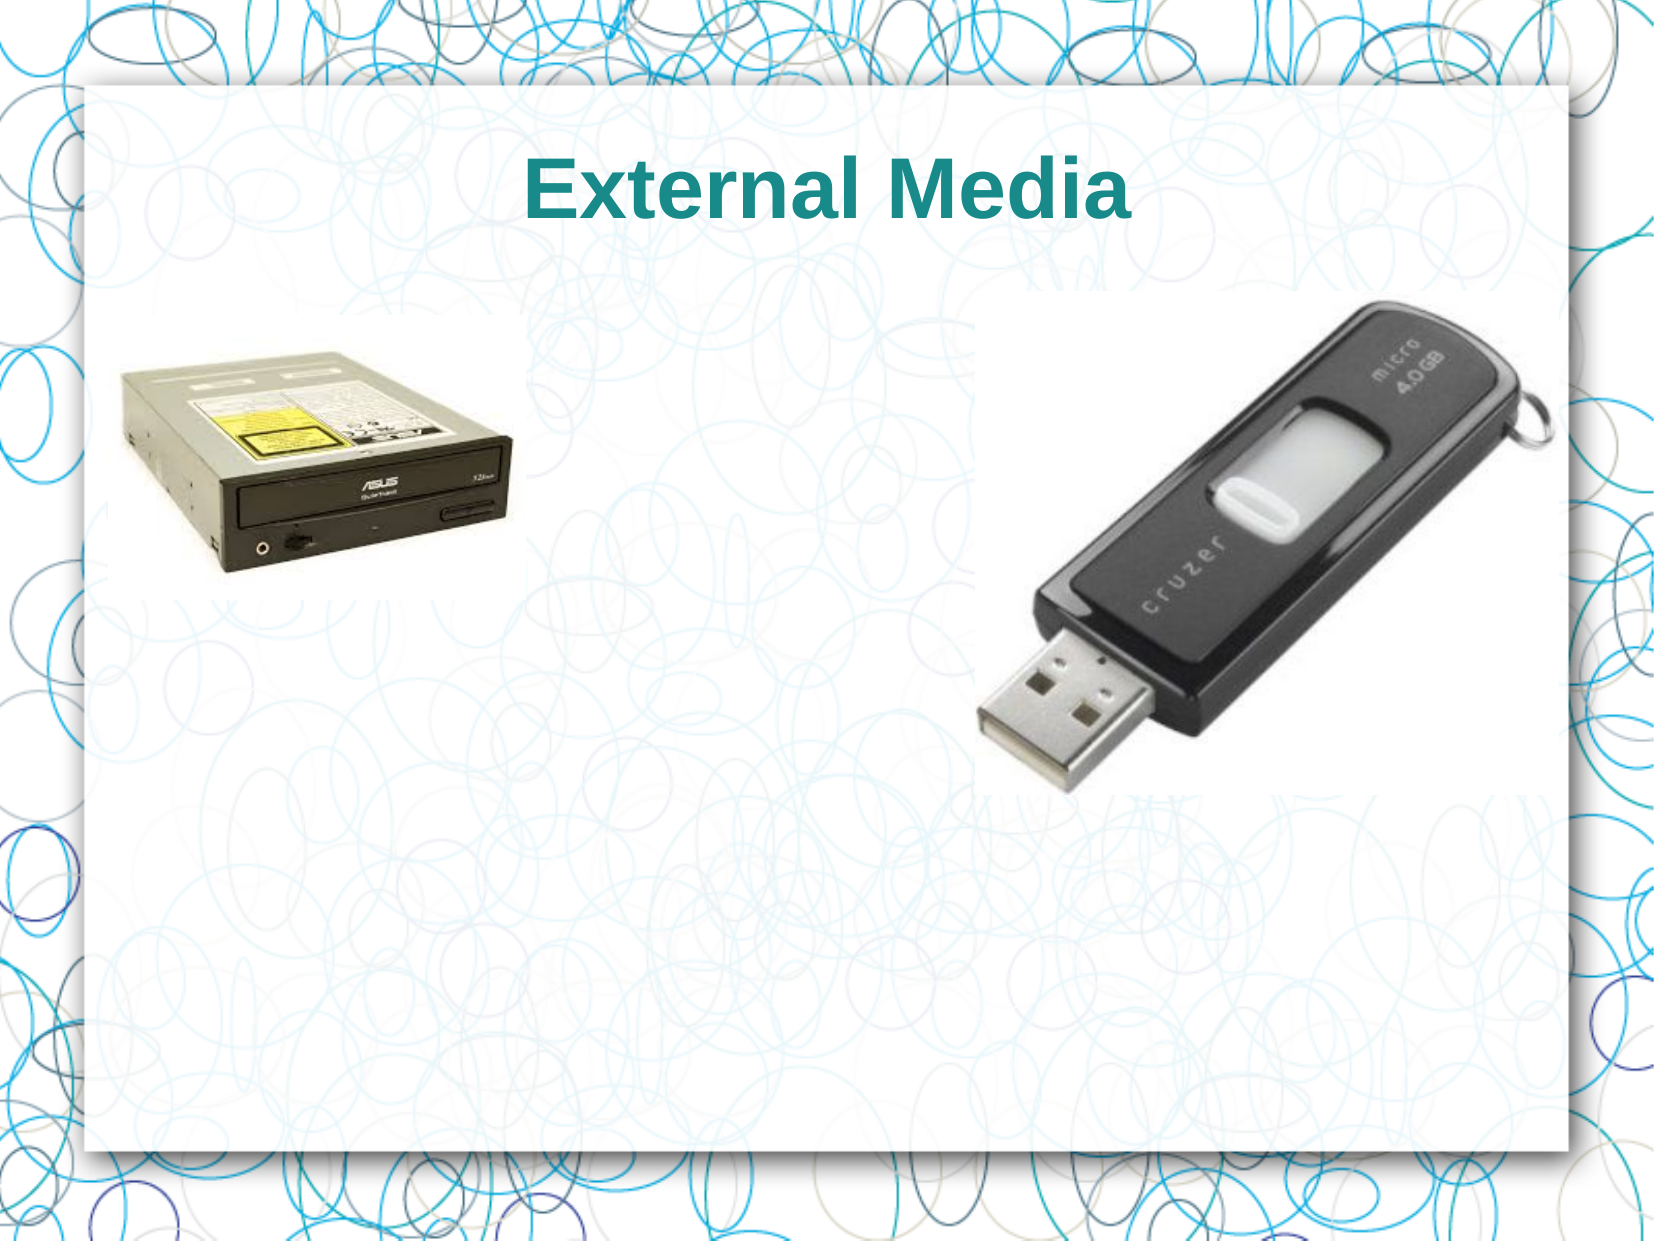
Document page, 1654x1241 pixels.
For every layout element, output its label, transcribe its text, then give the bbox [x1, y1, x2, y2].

title External Media [82, 84, 1571, 292]
picture [0, 0, 1654, 1241]
